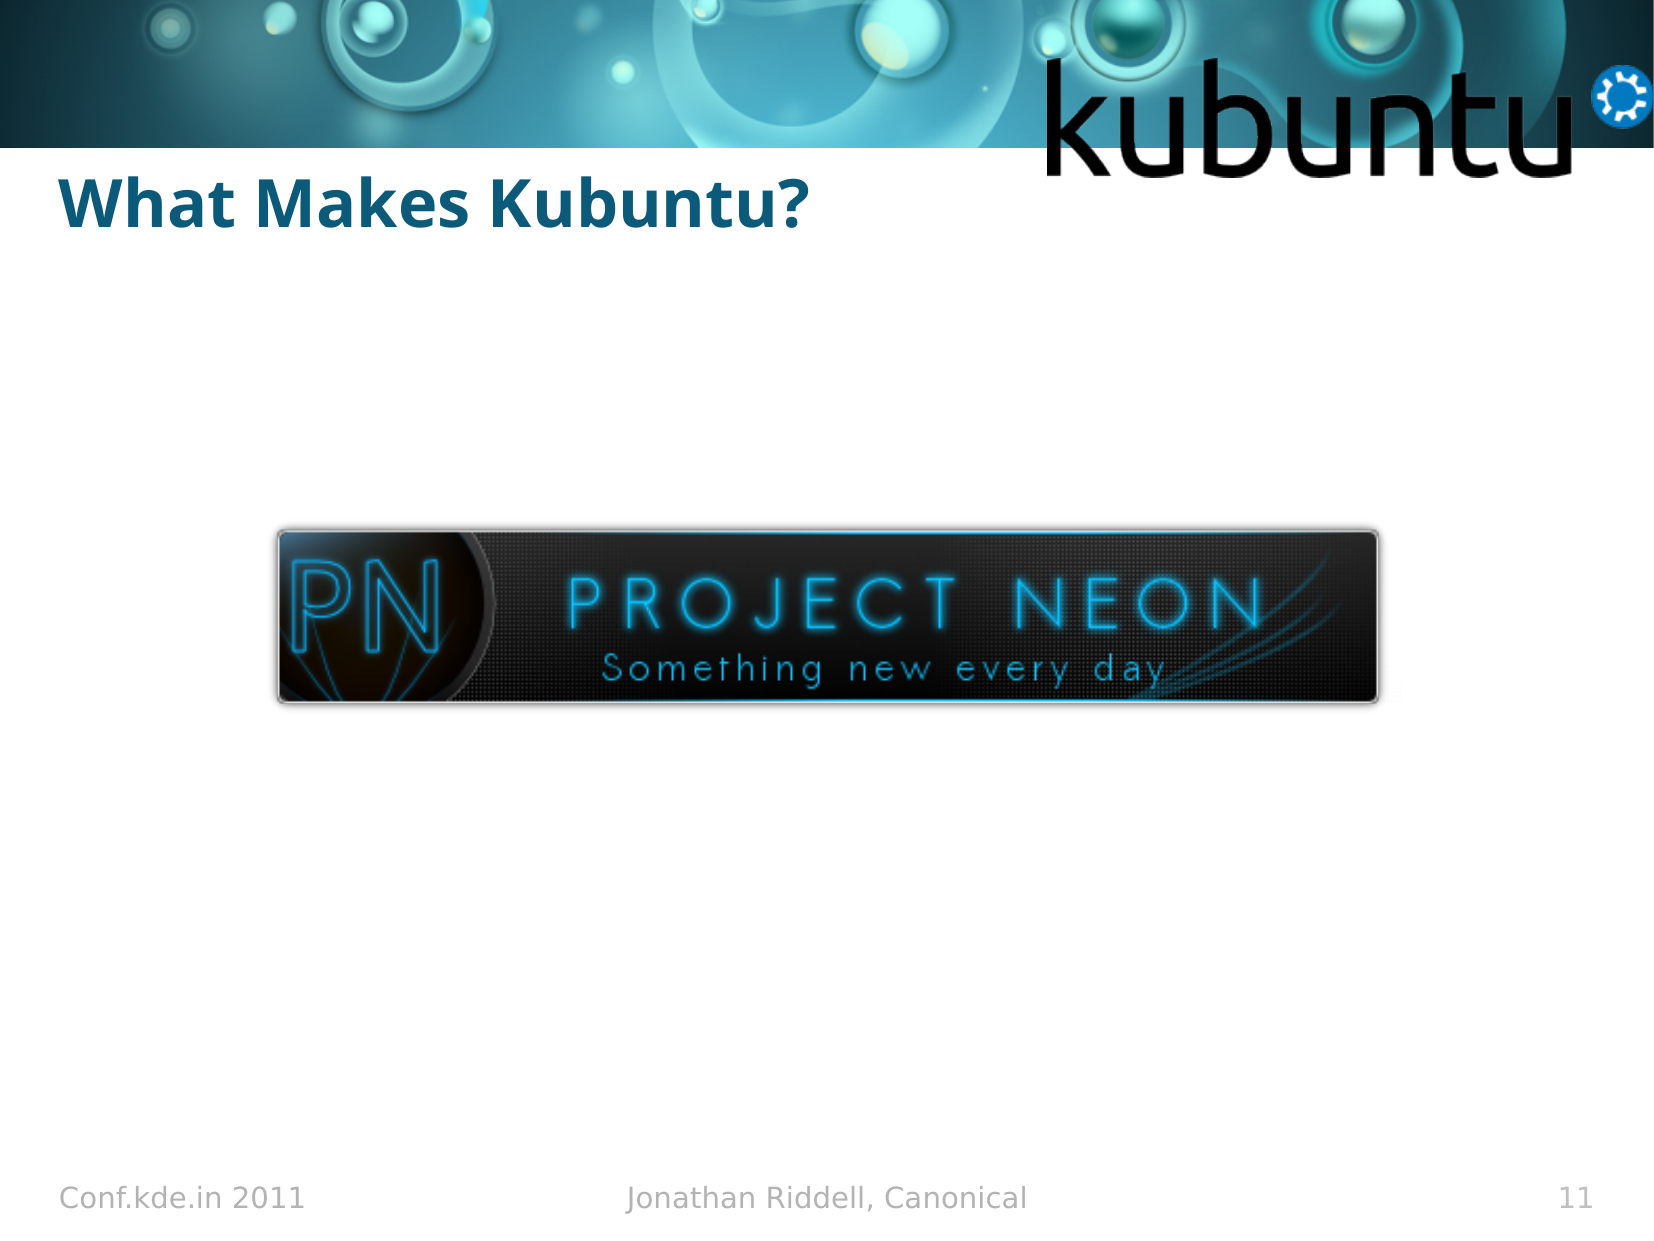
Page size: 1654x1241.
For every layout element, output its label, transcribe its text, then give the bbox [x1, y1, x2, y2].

title What Makes Kubuntu? [59, 164, 1595, 240]
picture [0, 0, 1654, 178]
picture [255, 518, 1402, 727]
